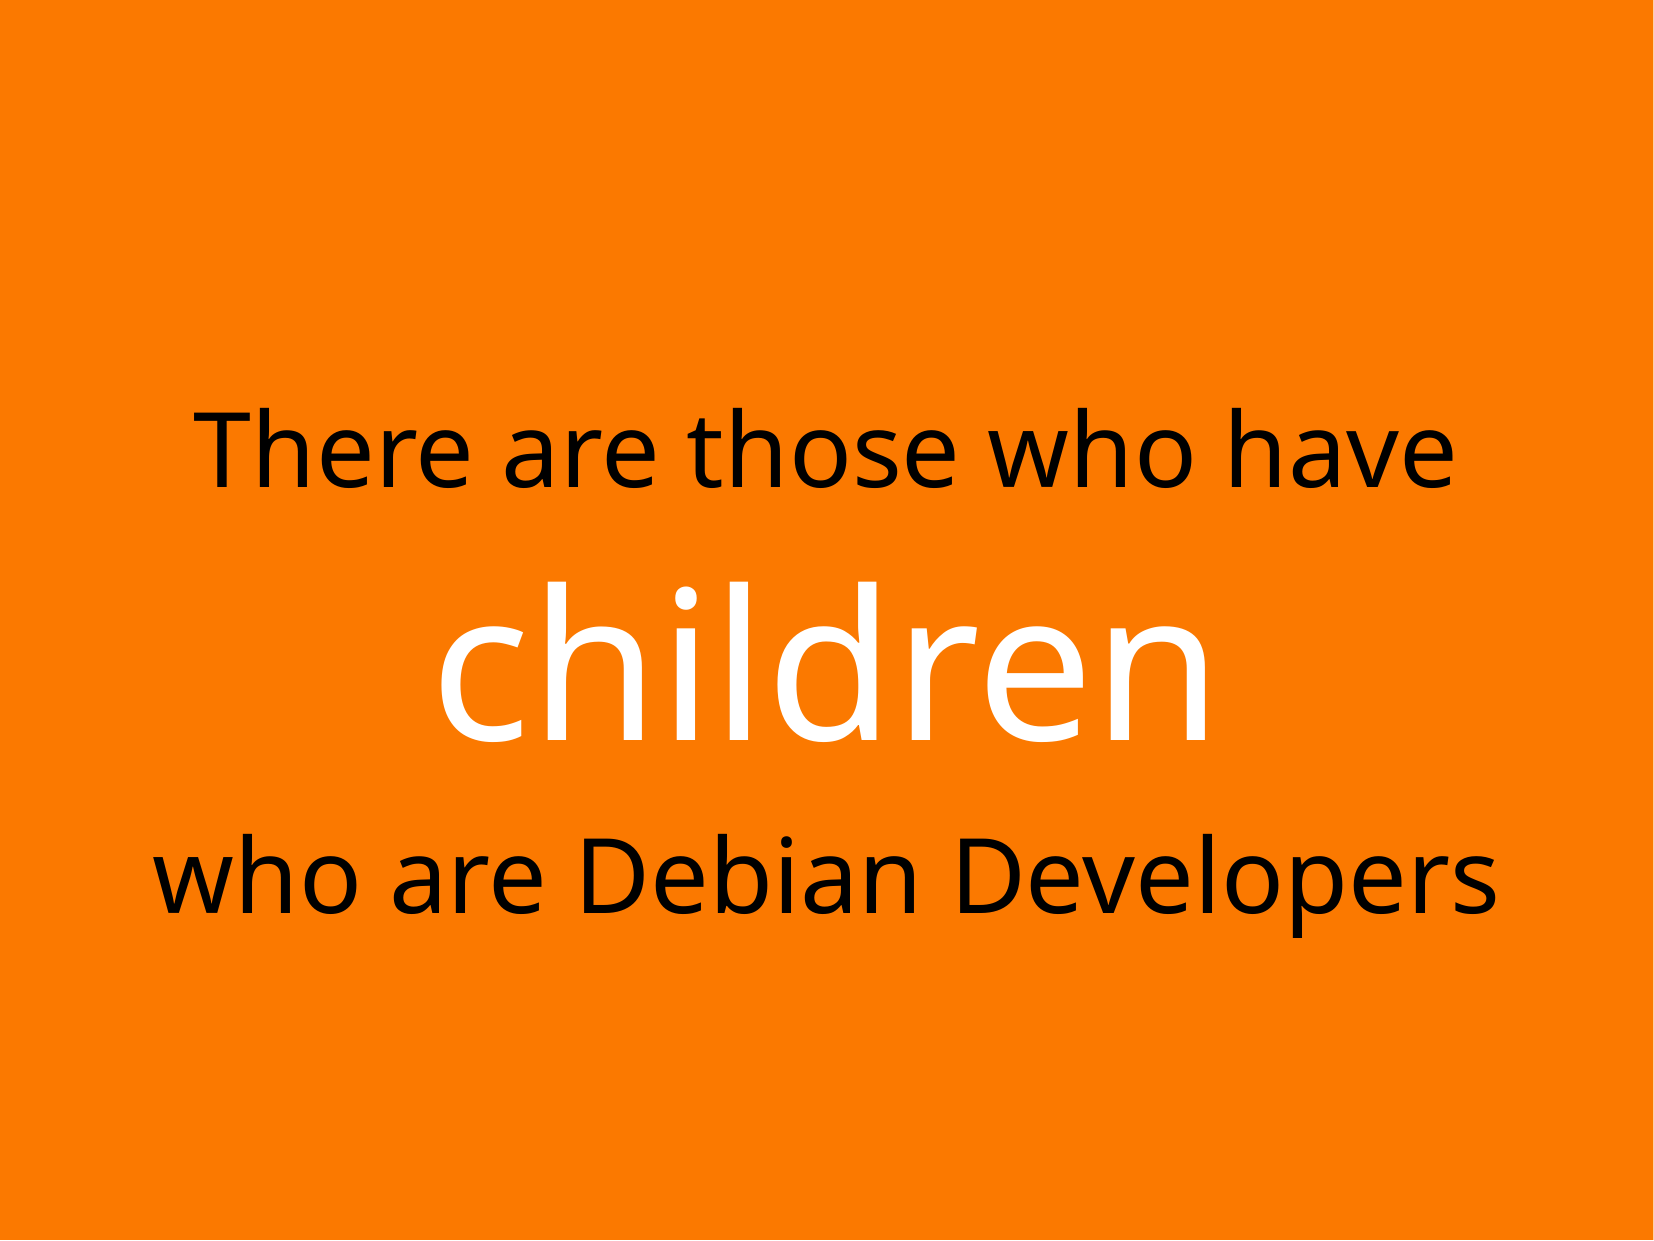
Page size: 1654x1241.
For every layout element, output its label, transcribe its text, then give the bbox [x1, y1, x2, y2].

text_box There are those who have children who are Debian Developers [0, 397, 1654, 923]
